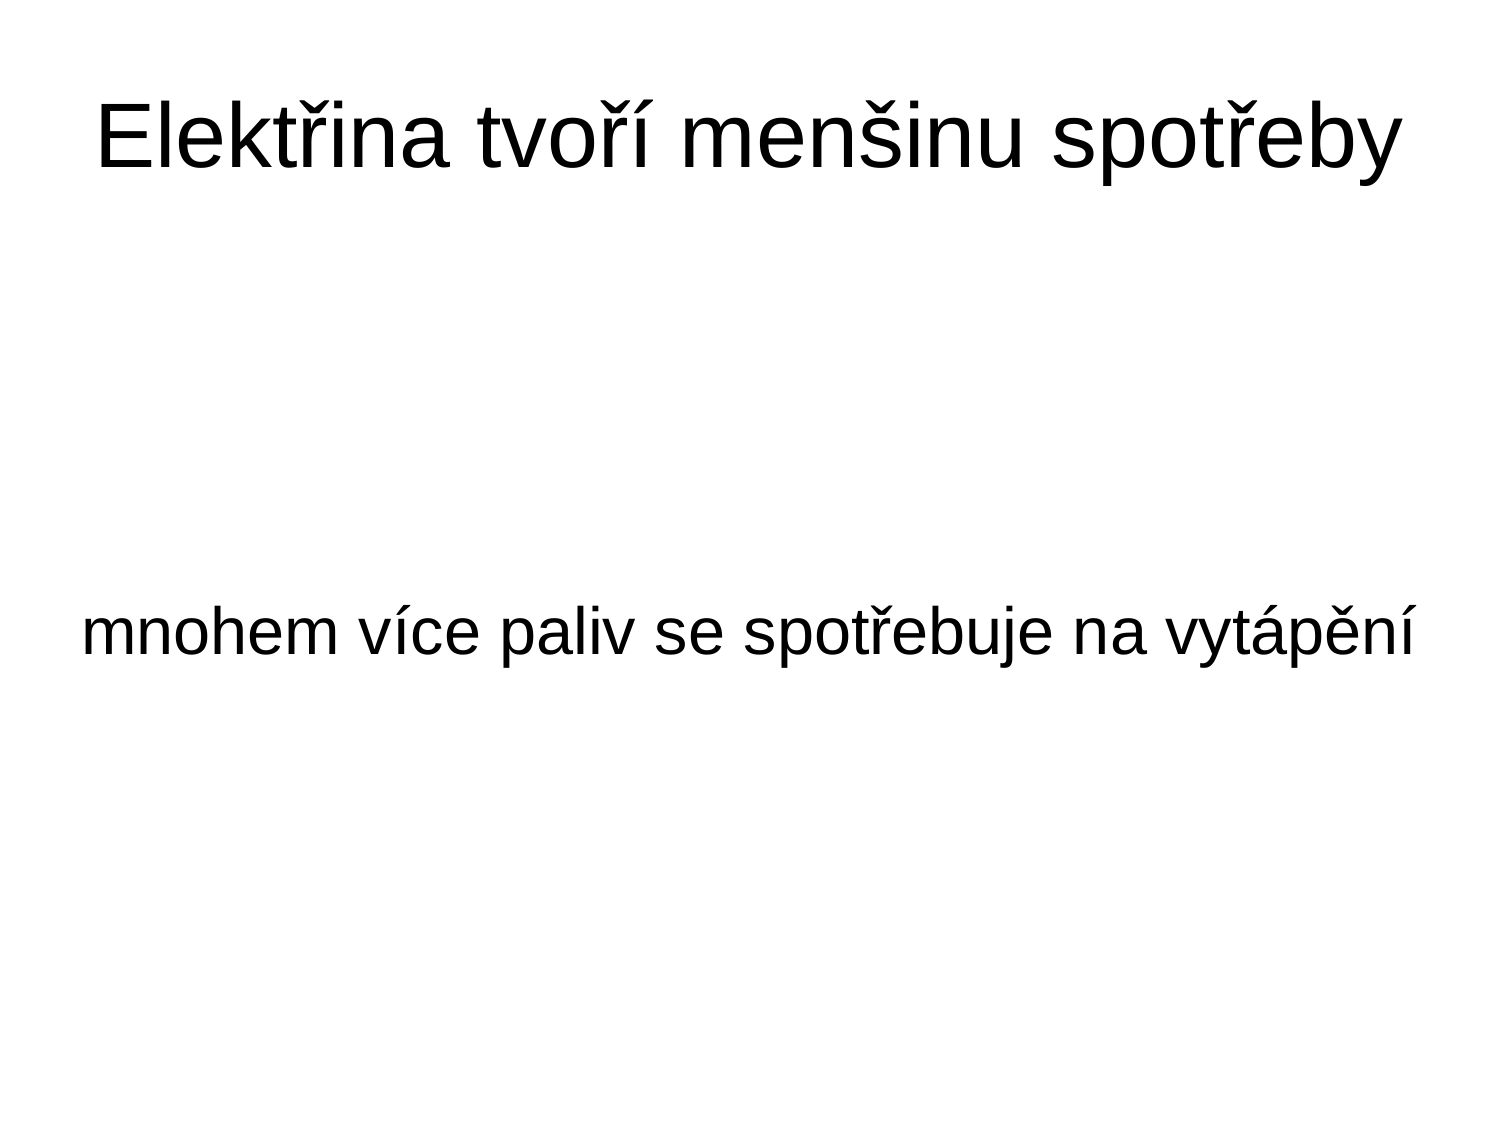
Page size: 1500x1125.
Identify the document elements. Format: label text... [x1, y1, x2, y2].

title Elektřina tvoří menšinu spotřeby [75, 28, 1425, 249]
subtitle mnohem více paliv se spotřebuje na vytápění [75, 269, 1425, 998]
